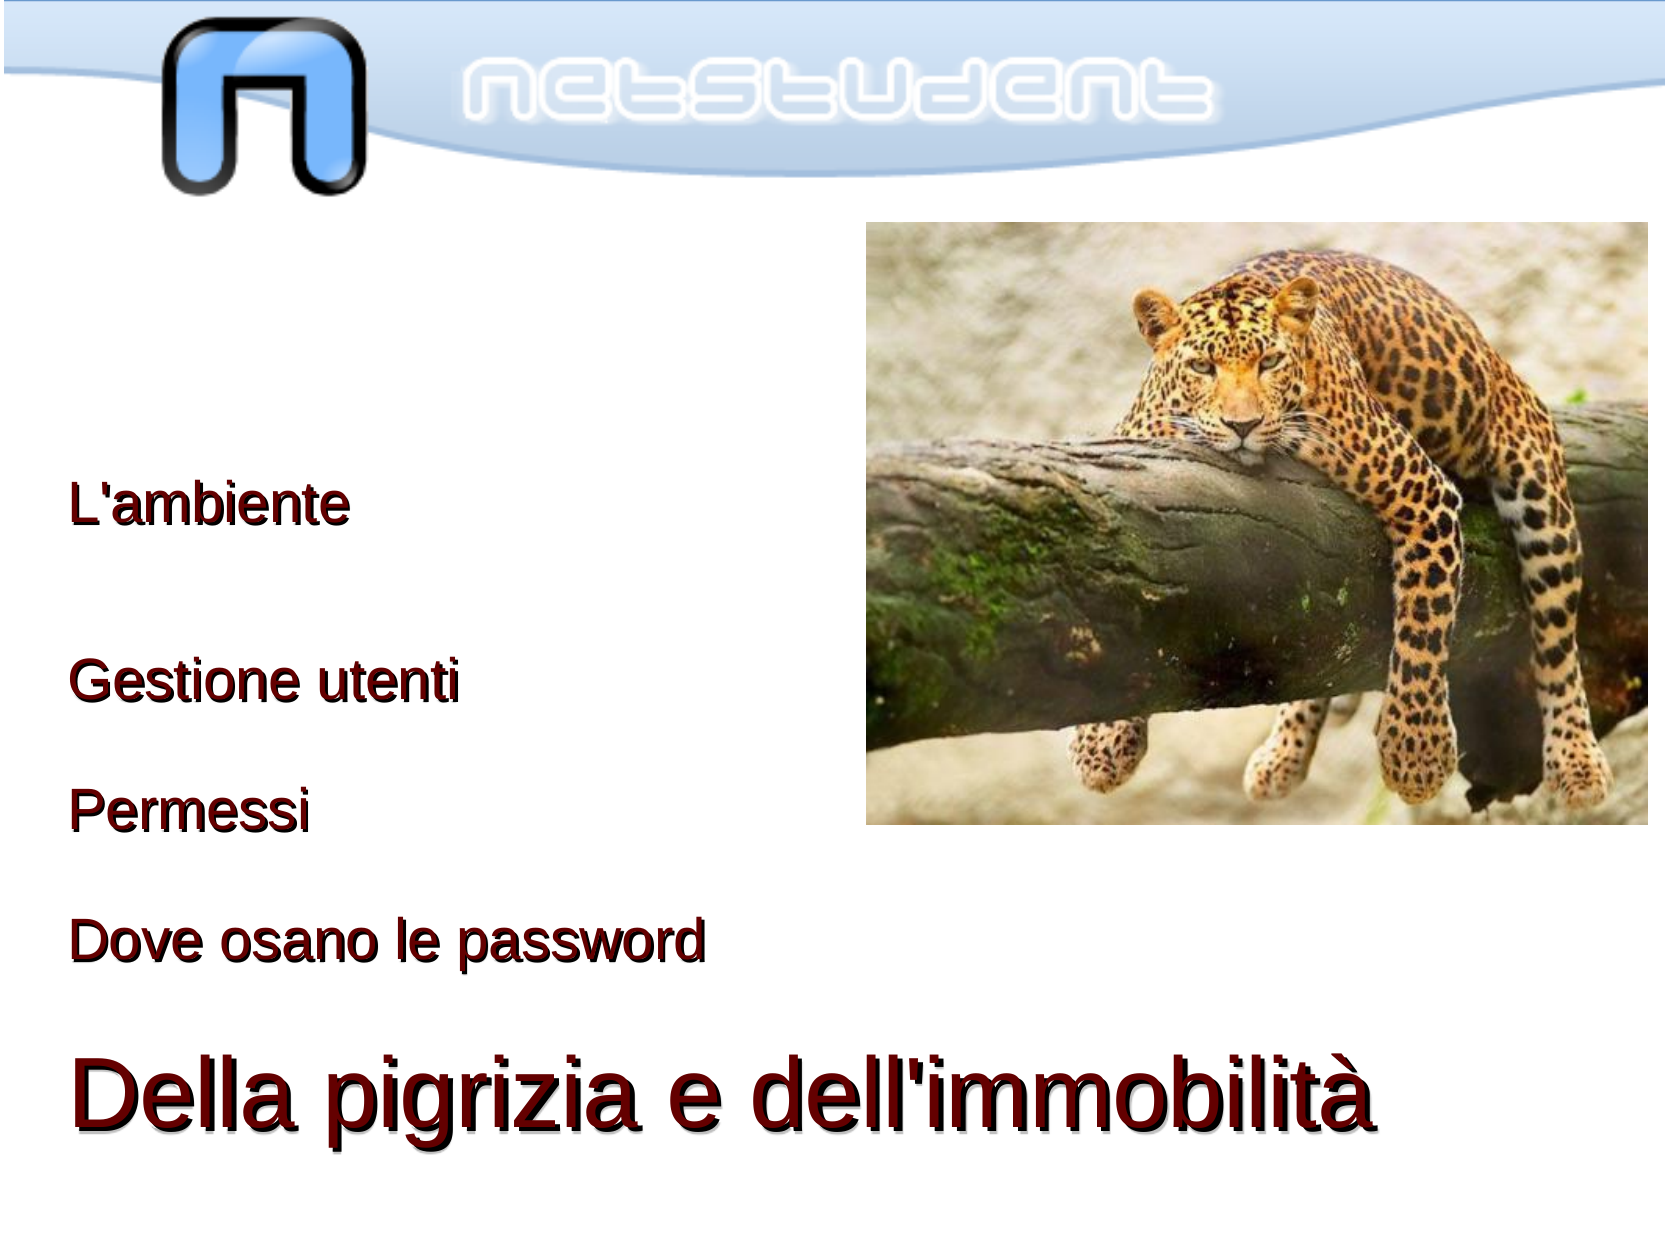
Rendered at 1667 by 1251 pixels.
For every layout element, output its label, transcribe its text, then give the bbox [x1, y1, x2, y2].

picture [0, 0, 1667, 1251]
title L'ambiente Gestione utenti Permessi Dove osano le password Della pigrizia e dell'immobilità [60, 469, 1631, 1229]
